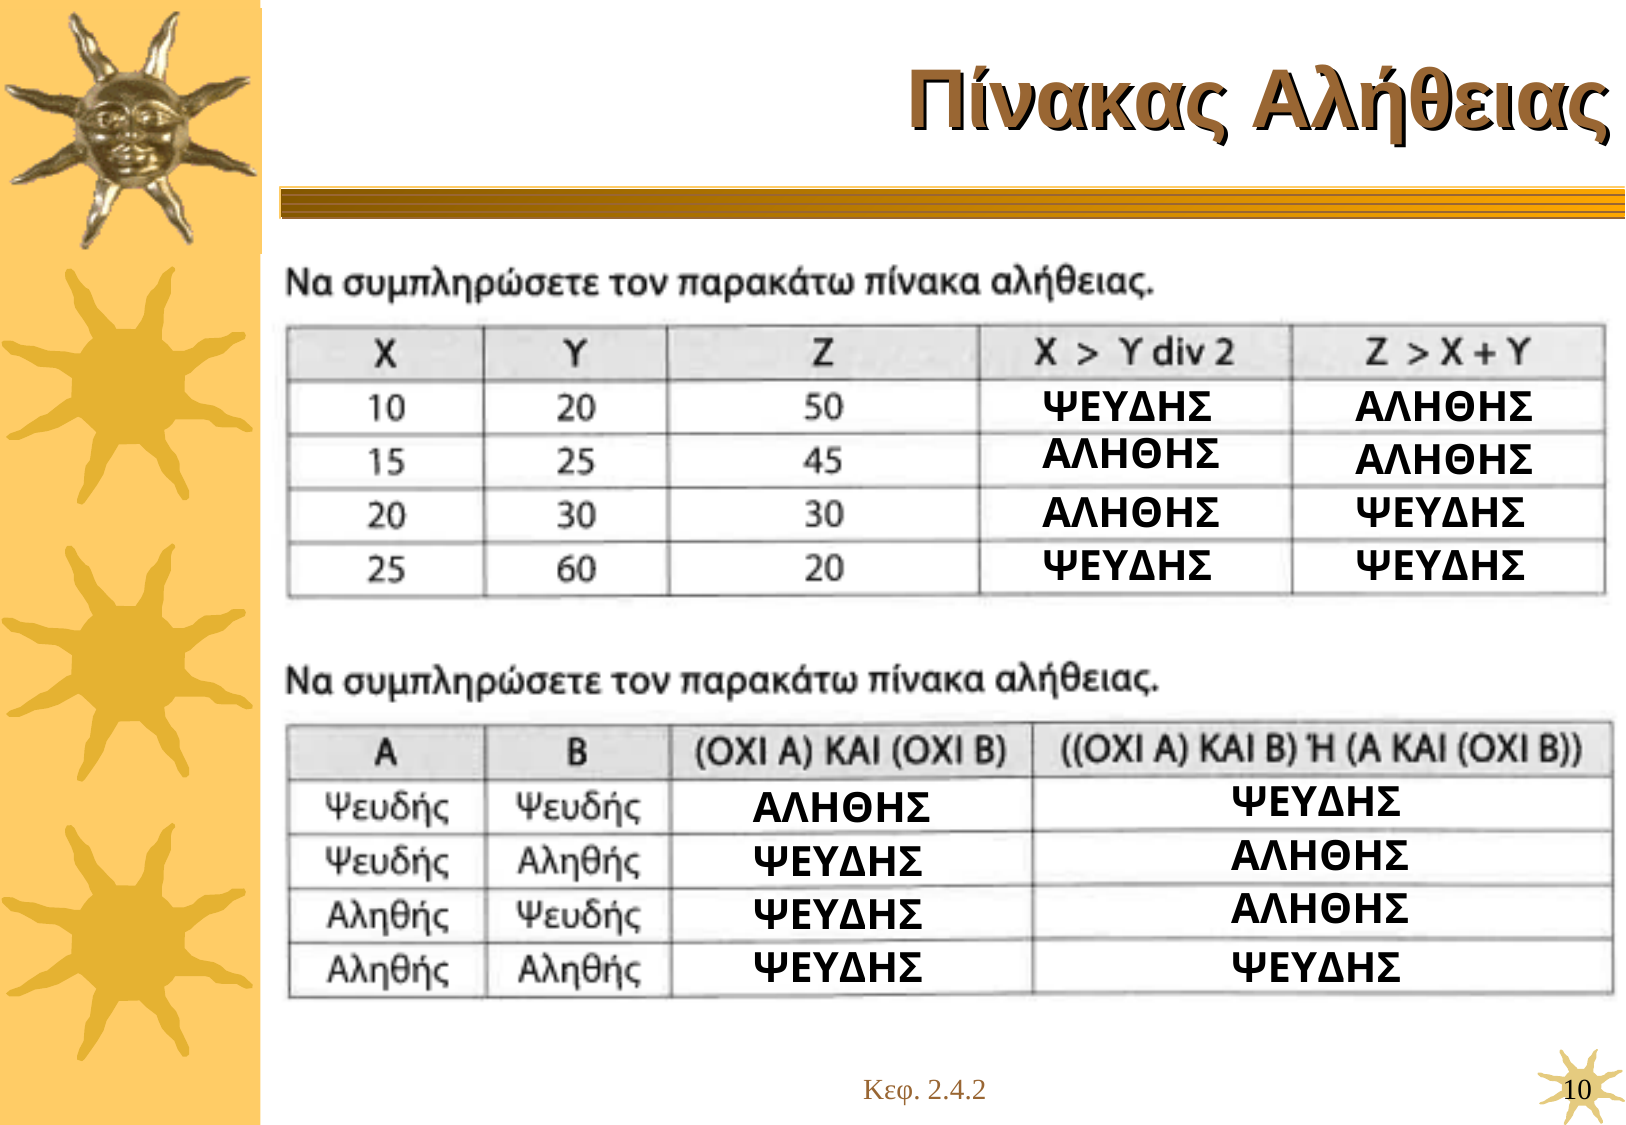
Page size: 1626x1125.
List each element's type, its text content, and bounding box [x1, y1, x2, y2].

text_box ΨΕΥΔΗΣ [1027, 372, 1264, 419]
picture [1, 152, 262, 254]
text_box ΨΕΥΔΗΣ [1340, 478, 1577, 531]
text_box ΑΛΗΘΗΣ [1340, 425, 1577, 478]
text_box ΨΕΥΔΗΣ [738, 880, 975, 933]
text_box ΨΕΥΔΗΣ [1027, 531, 1264, 597]
text_box ΑΛΗΘΗΣ [1216, 820, 1453, 874]
picture [270, 654, 1626, 1005]
text_box ΑΛΗΘΗΣ [1340, 372, 1577, 425]
text_box ΑΛΗΘΗΣ [1216, 874, 1453, 933]
text_box ΑΛΗΘΗΣ [738, 773, 975, 826]
text_box ΨΕΥΔΗΣ [738, 933, 975, 999]
text_box Πίνακας Αλήθειας [0, 1, 1625, 152]
text_box ΨΕΥΔΗΣ [1216, 767, 1453, 820]
text_box ΑΛΗΘΗΣ [1027, 419, 1264, 478]
picture [265, 255, 1626, 614]
text_box ΨΕΥΔΗΣ [1340, 531, 1577, 597]
text_box ΑΛΗΘΗΣ [1027, 478, 1264, 531]
text_box ΨΕΥΔΗΣ [738, 826, 975, 880]
text_box ΨΕΥΔΗΣ [1216, 933, 1453, 999]
